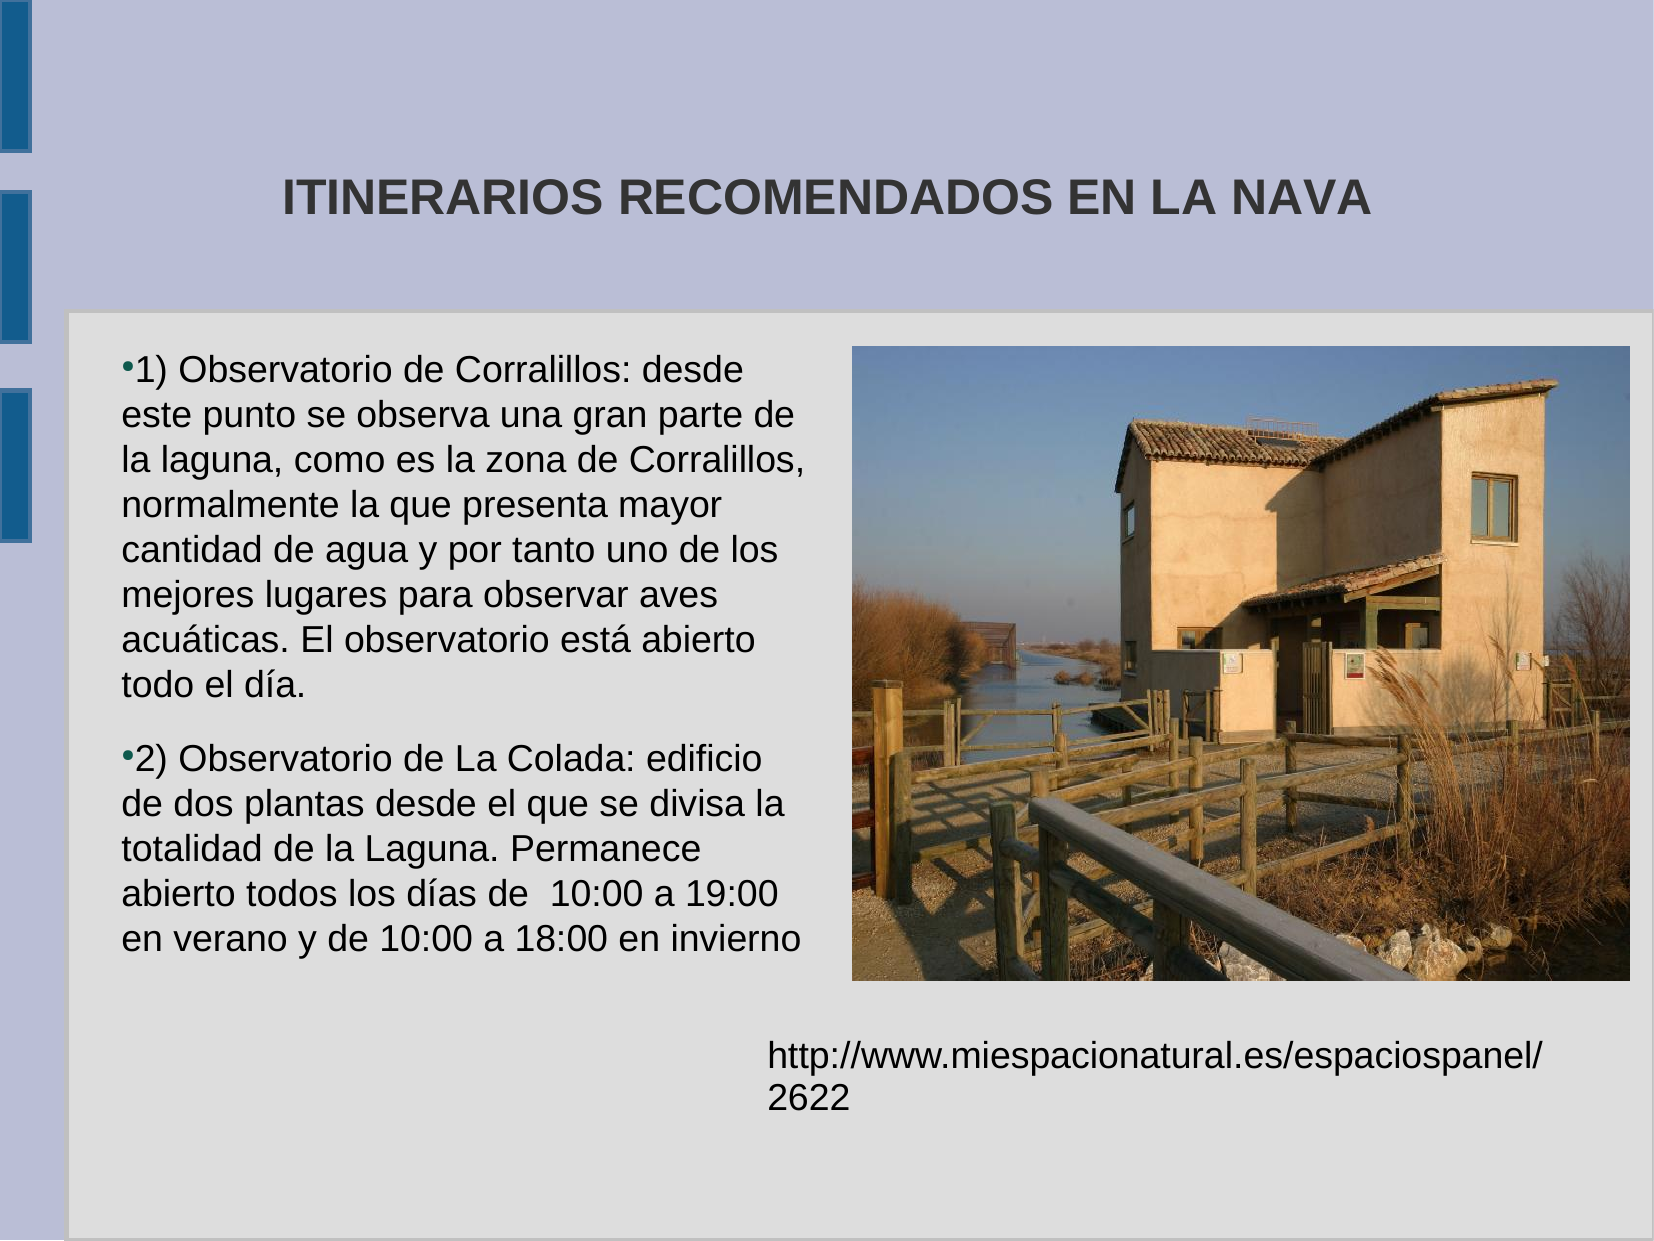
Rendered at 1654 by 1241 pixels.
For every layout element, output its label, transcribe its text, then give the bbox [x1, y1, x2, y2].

list 1) Observatorio de Corralillos: desde este punto se observa una gran parte de la laguna, como es la zona de Corralillos, normalmente la que presenta mayor cantidad de agua y por tanto uno de los mejores lugares para observar aves acuáticas. El observatorio está abierto todo el día. 2) Observatorio de La Colada: edificio de dos plantas desde el que se divisa la totalidad de la Laguna. Permanece abierto todos los días de 10:00 a 19:00 en verano y de 10:00 a 18:00 en invierno [121, 344, 811, 1127]
title ITINERARIOS RECOMENDADOS EN LA NAVA [121, 91, 1534, 299]
text_box http://www.miespacionatural.es/espaciospanel/2622 [752, 1026, 1630, 1108]
picture [852, 346, 1630, 981]
